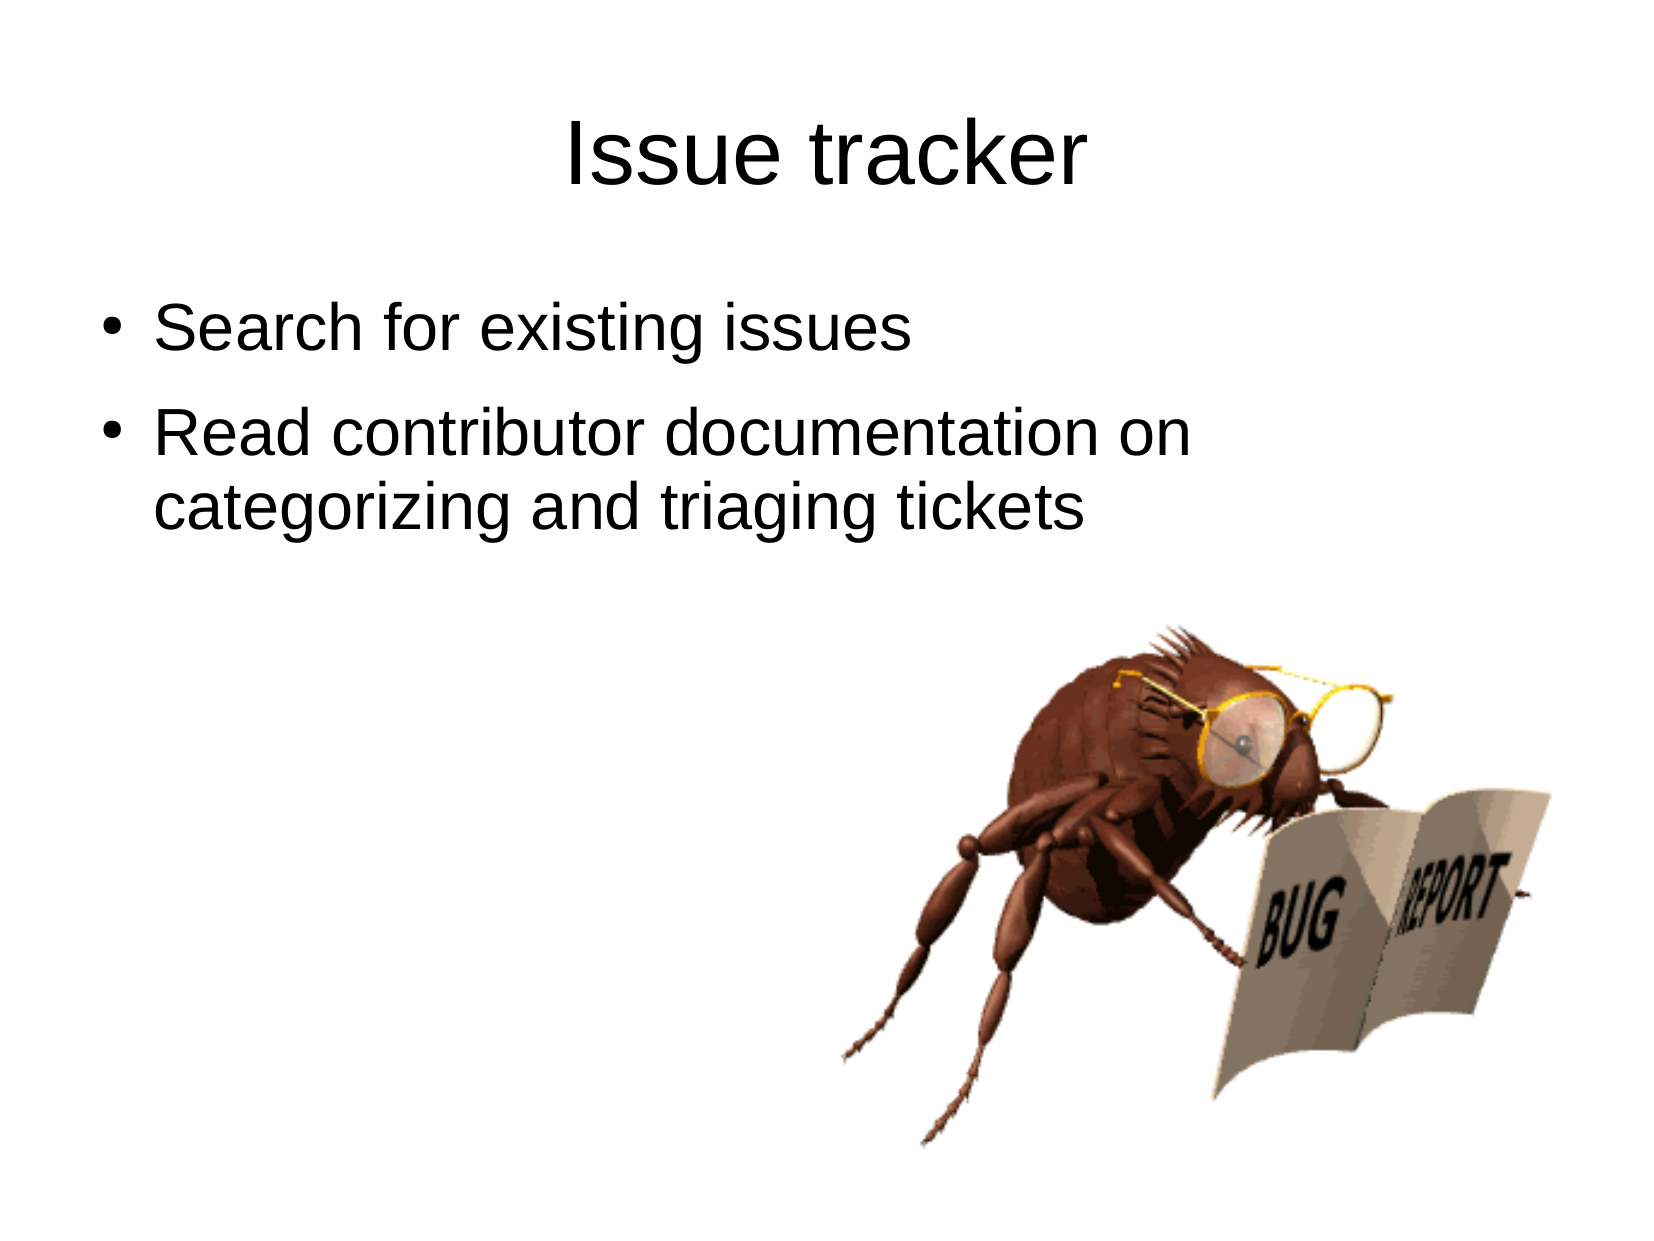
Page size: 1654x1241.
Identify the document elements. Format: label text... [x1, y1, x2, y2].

picture [825, 575, 1576, 1201]
list Search for existing issues Read contributor documentation on categorizing and triaging tickets [82, 290, 1571, 1094]
title Issue tracker [82, 49, 1571, 257]
